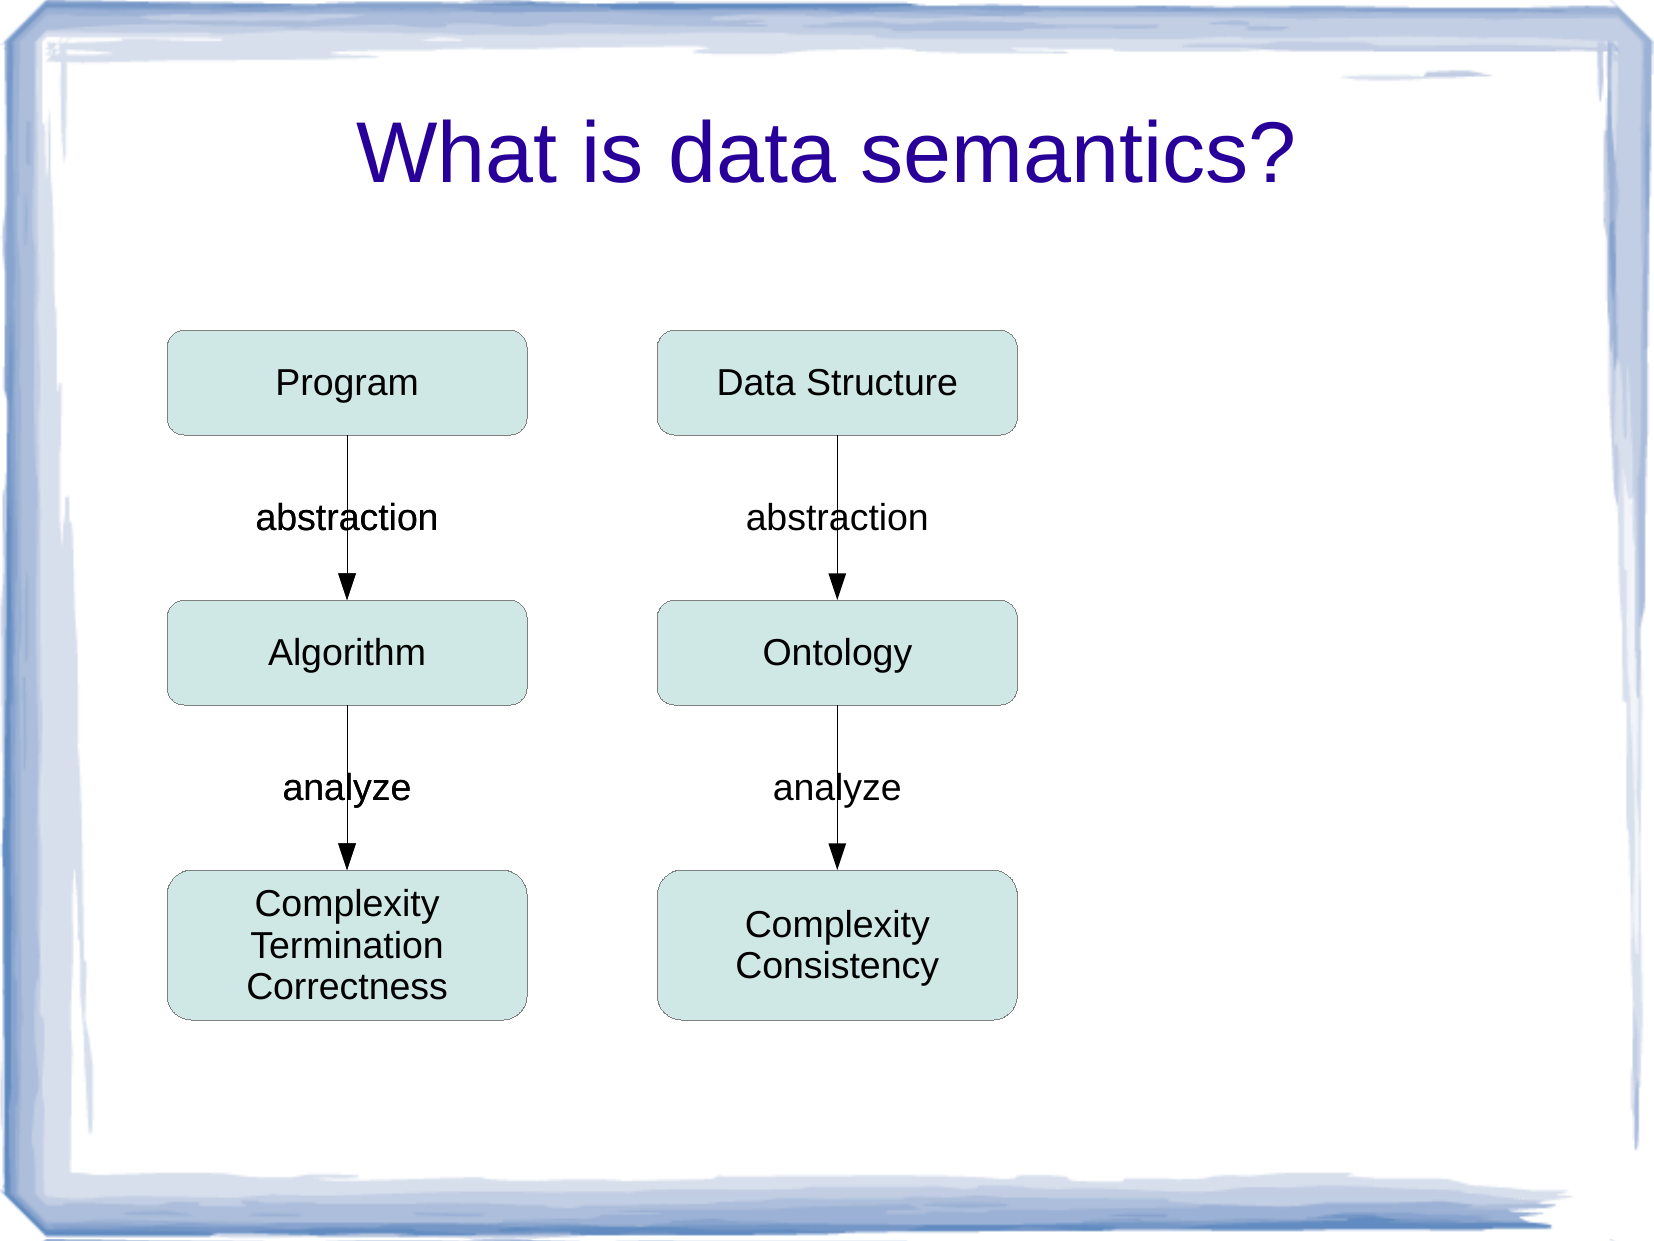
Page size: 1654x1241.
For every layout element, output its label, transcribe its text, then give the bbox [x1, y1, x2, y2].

text_box Data Structure [657, 330, 1018, 436]
text_box Complexity Consistency [657, 870, 1018, 1021]
text_box Algorithm [167, 600, 528, 706]
text_box Complexity Termination Correctness [167, 870, 528, 1021]
text_box Ontology [657, 600, 1018, 706]
title What is data semantics? [82, 49, 1571, 257]
picture [0, 0, 1654, 1241]
text_box Program [167, 330, 528, 436]
